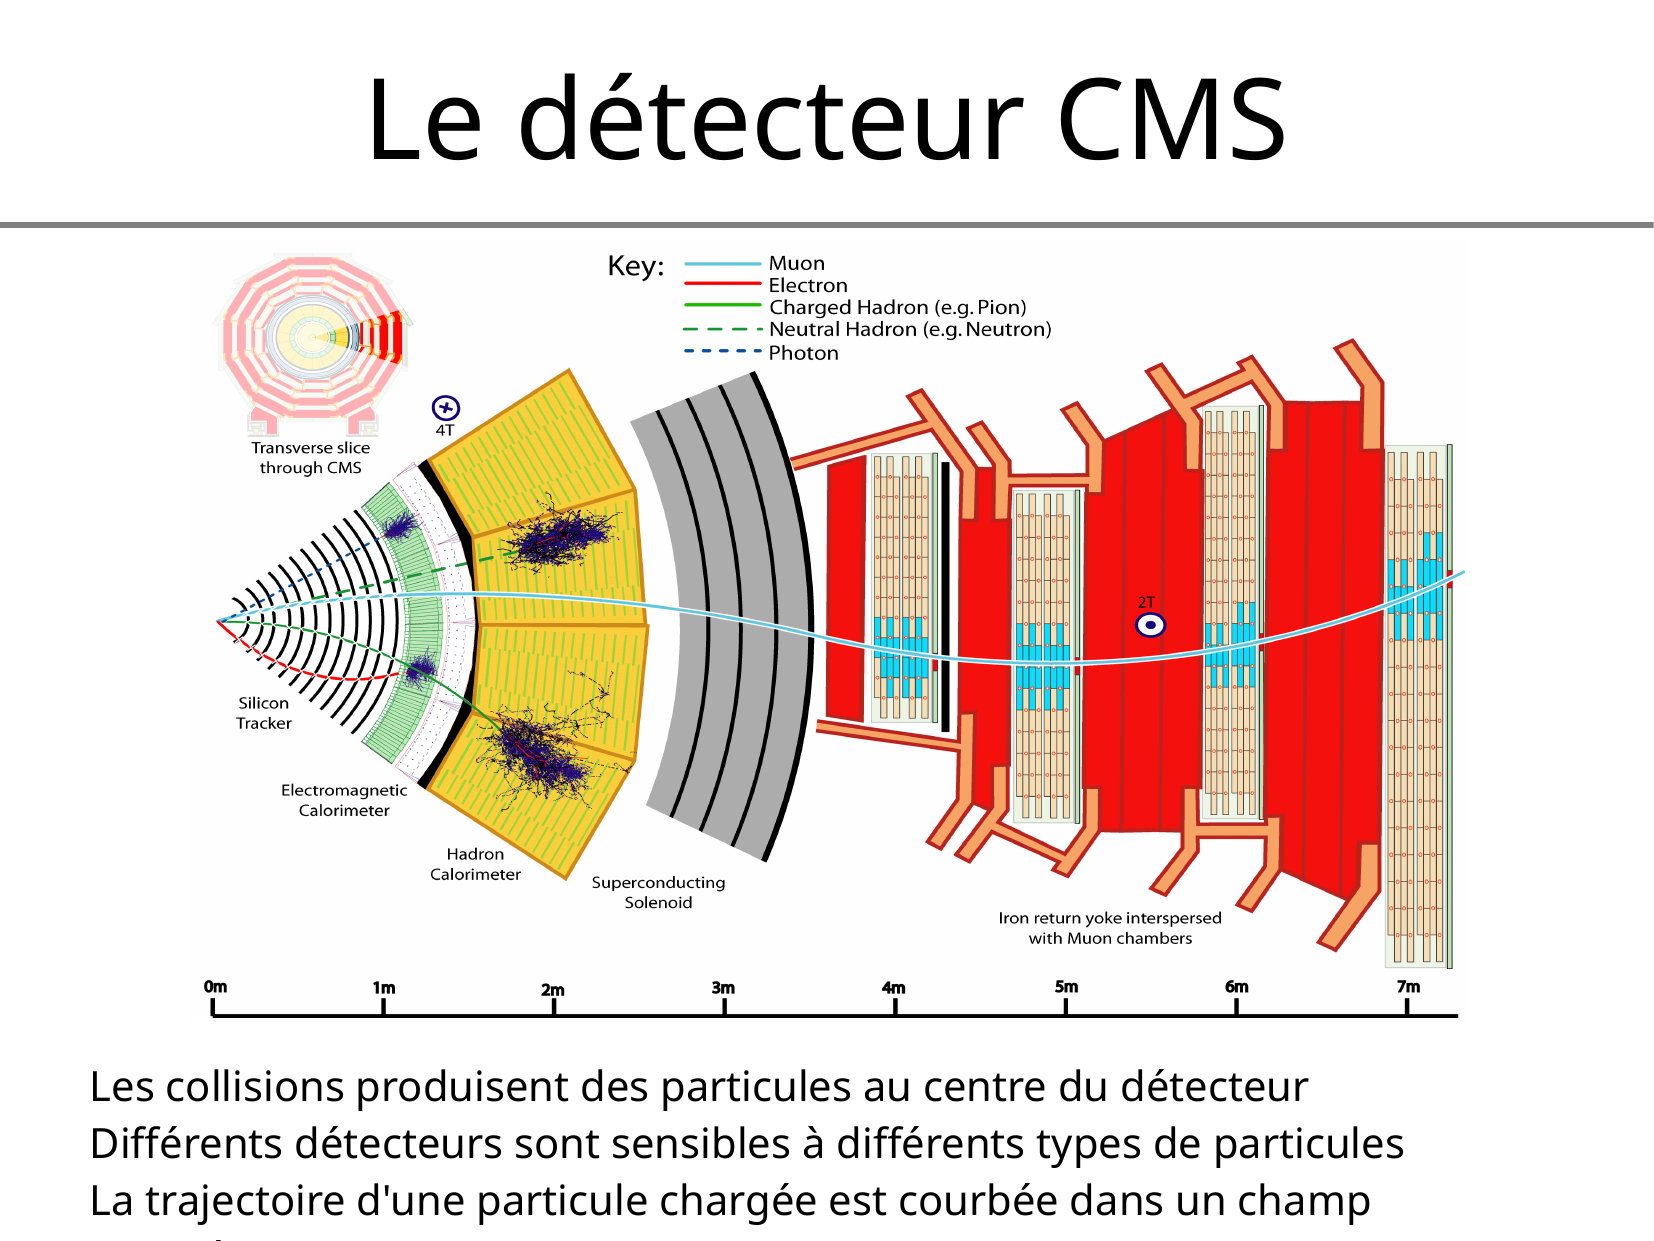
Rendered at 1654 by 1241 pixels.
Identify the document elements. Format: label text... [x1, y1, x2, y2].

text_box Les collisions produisent des particules au centre du détecteur Différents détecteurs sont sensibles à différents types de particules La trajectoire d'une particule chargée est courbée dans un champ magnétique [75, 1049, 1576, 1209]
text_box [190, 238, 1466, 1022]
text_box Le détecteur CMS [0, 31, 1654, 176]
